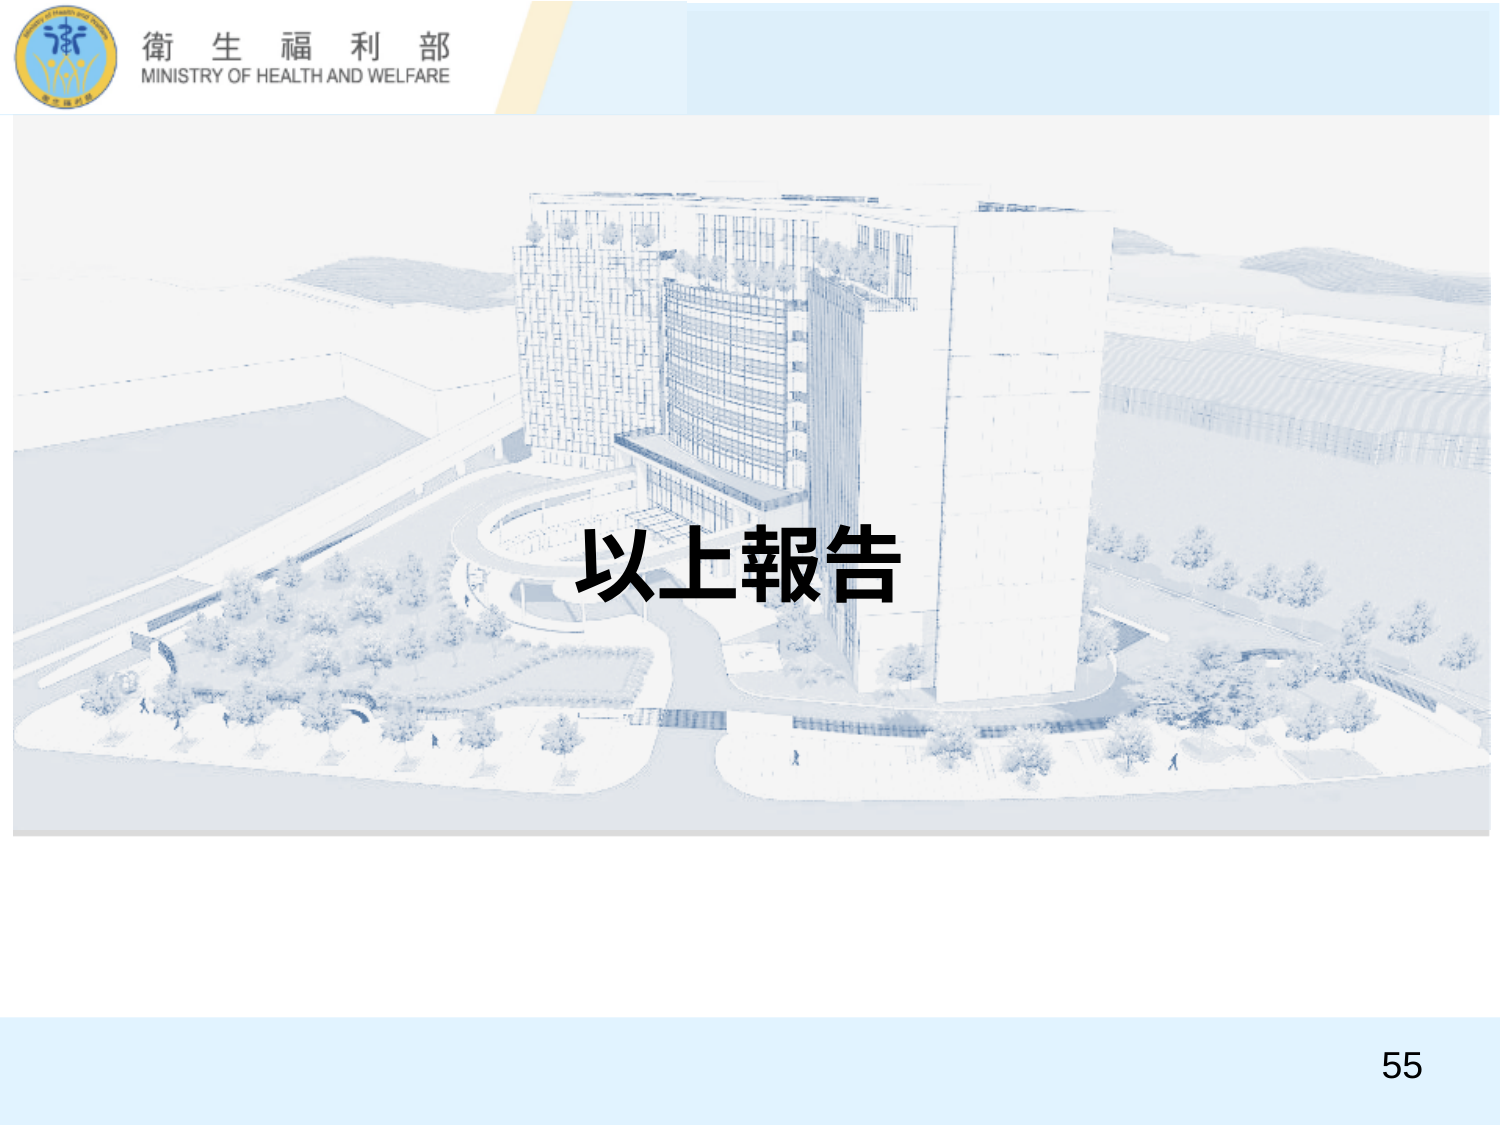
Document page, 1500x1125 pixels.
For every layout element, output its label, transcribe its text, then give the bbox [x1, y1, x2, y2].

text_box 55 [1366, 1033, 1459, 1094]
text_box 以上報告 [100, 404, 1379, 721]
